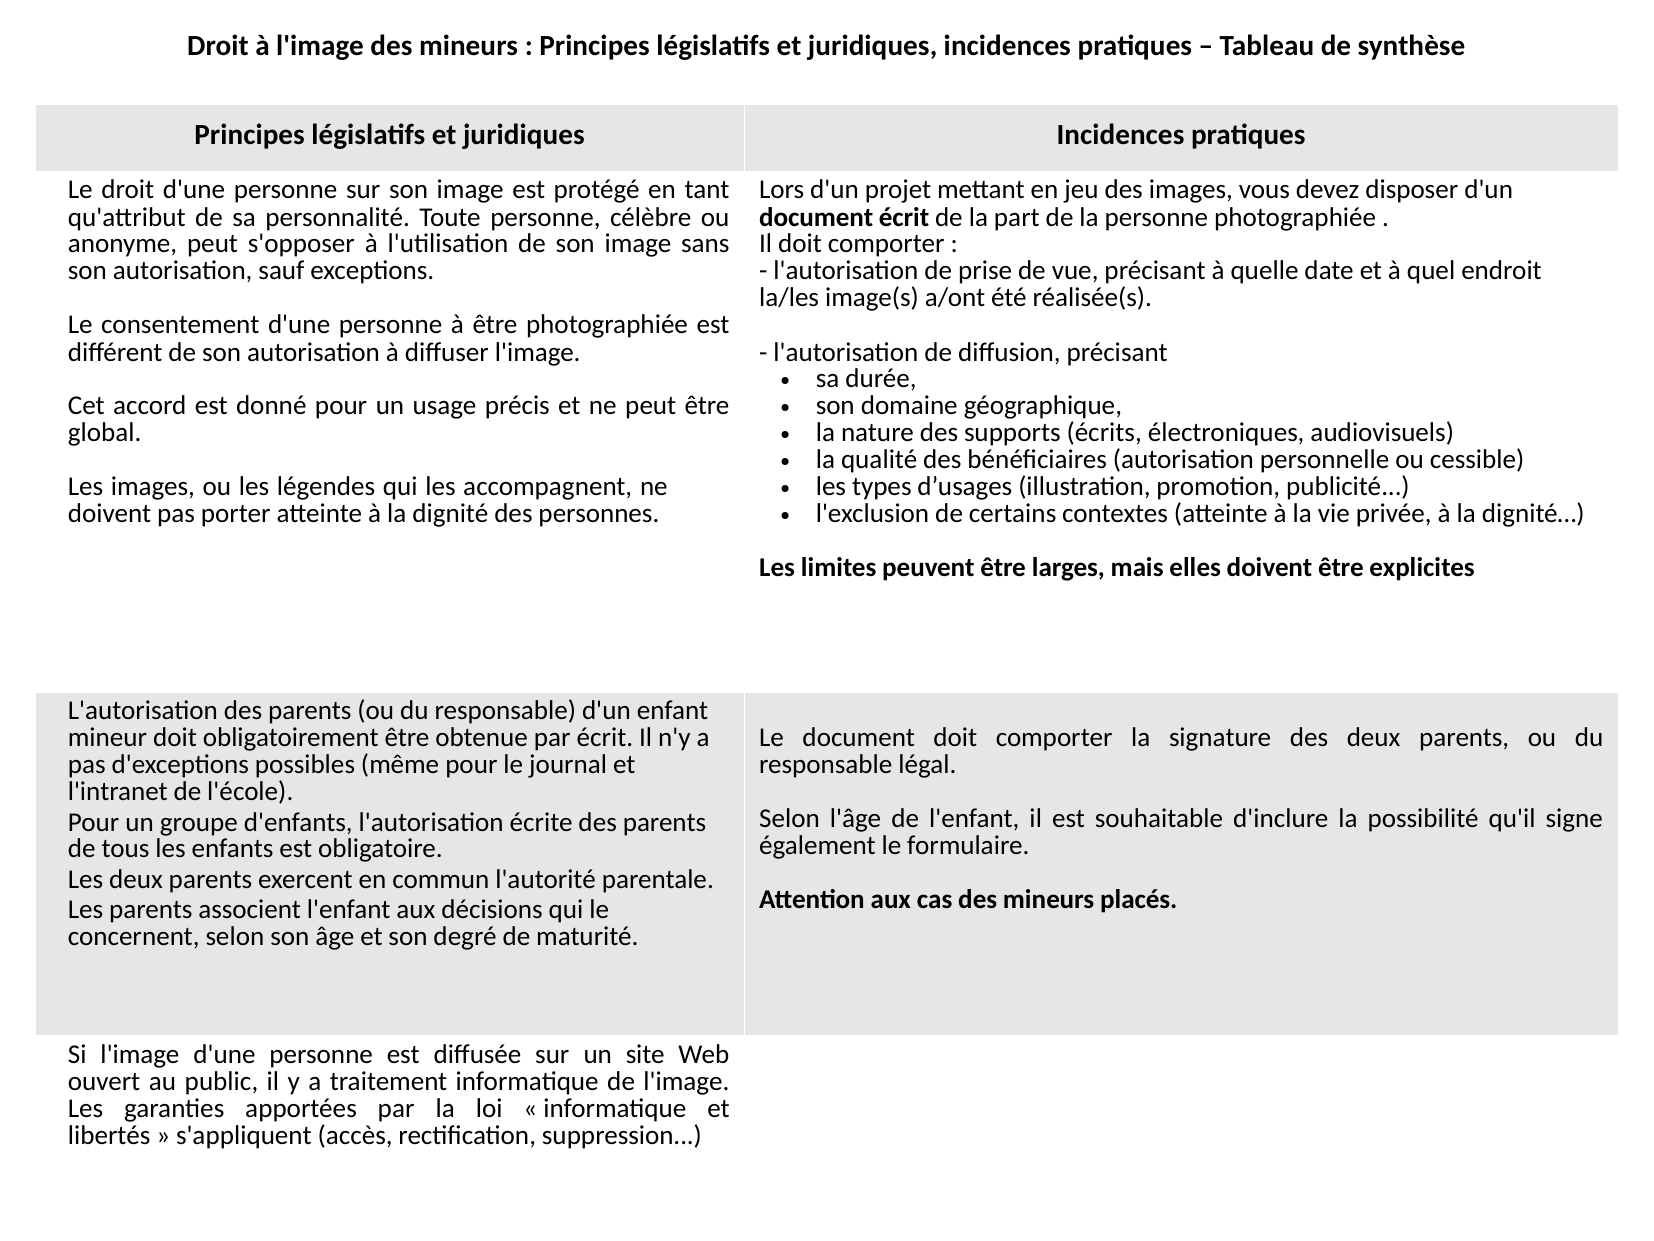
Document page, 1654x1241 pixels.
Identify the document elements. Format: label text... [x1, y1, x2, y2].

table_cell Le droit d'une personne sur son image est protégé en tant qu'attribut de sa personnalité. Toute personne, célèbre ou anonyme, peut s'opposer à l'utilisation de son image sans son autorisation, sauf exceptions. Le consentement d'une personne à être photographiée est différent de son autorisation à diffuser l'image. Cet accord est donné pour un usage précis et ne peut être global. Les images, ou les légendes qui les accompagnent, ne doivent pas porter atteinte à la dignité des personnes. [36, 172, 744, 692]
table_cell Incidences pratiques [745, 105, 1618, 171]
table_cell Si l'image d'une personne est diffusée sur un site Web ouvert au public, il y a traitement informatique de l'image. Les garanties apportées par la loi « informatique et libertés » s'appliquent (accès, rectification, suppression...) [36, 1036, 744, 1193]
table_cell Lors d'un projet mettant en jeu des images, vous devez disposer d'un document écrit de la part de la personne photographiée . Il doit comporter : - l'autorisation de prise de vue, précisant à quelle date et à quel endroit la/les image(s) a/ont été réalisée(s). - l'autorisation de diffusion, précisant sa durée, son domaine géographique, la nature des supports (écrits, électroniques, audiovisuels) la qualité des bénéficiaires (autorisation personnelle ou cessible) les types d’usages (illustration, promotion, publicité...) l'exclusion de certains contextes (atteinte à la vie privée, à la dignité…) Les limites peuvent être larges, mais elles doivent être explicites [745, 172, 1618, 692]
table_cell Le document doit comporter la signature des deux parents, ou du responsable légal. Selon l'âge de l'enfant, il est souhaitable d'inclure la possibilité qu'il signe également le formulaire. Attention aux cas des mineurs placés. [745, 693, 1618, 1035]
table_cell [745, 1036, 1618, 1193]
table_header Droit à l'image des mineurs : Principes législatifs et juridiques, incidences pratiques – Tableau de synthèse [36, 27, 1618, 104]
table_cell L'autorisation des parents (ou du responsable) d'un enfant mineur doit obligatoirement être obtenue par écrit. Il n'y a pas d'exceptions possibles (même pour le journal et l'intranet de l'école). Pour un groupe d'enfants, l'autorisation écrite des parents de tous les enfants est obligatoire. Les deux parents exercent en commun l'autorité parentale. Les parents associent l'enfant aux décisions qui le concernent, selon son âge et son degré de maturité. [36, 693, 744, 1035]
table_cell Principes législatifs et juridiques [36, 105, 744, 171]
